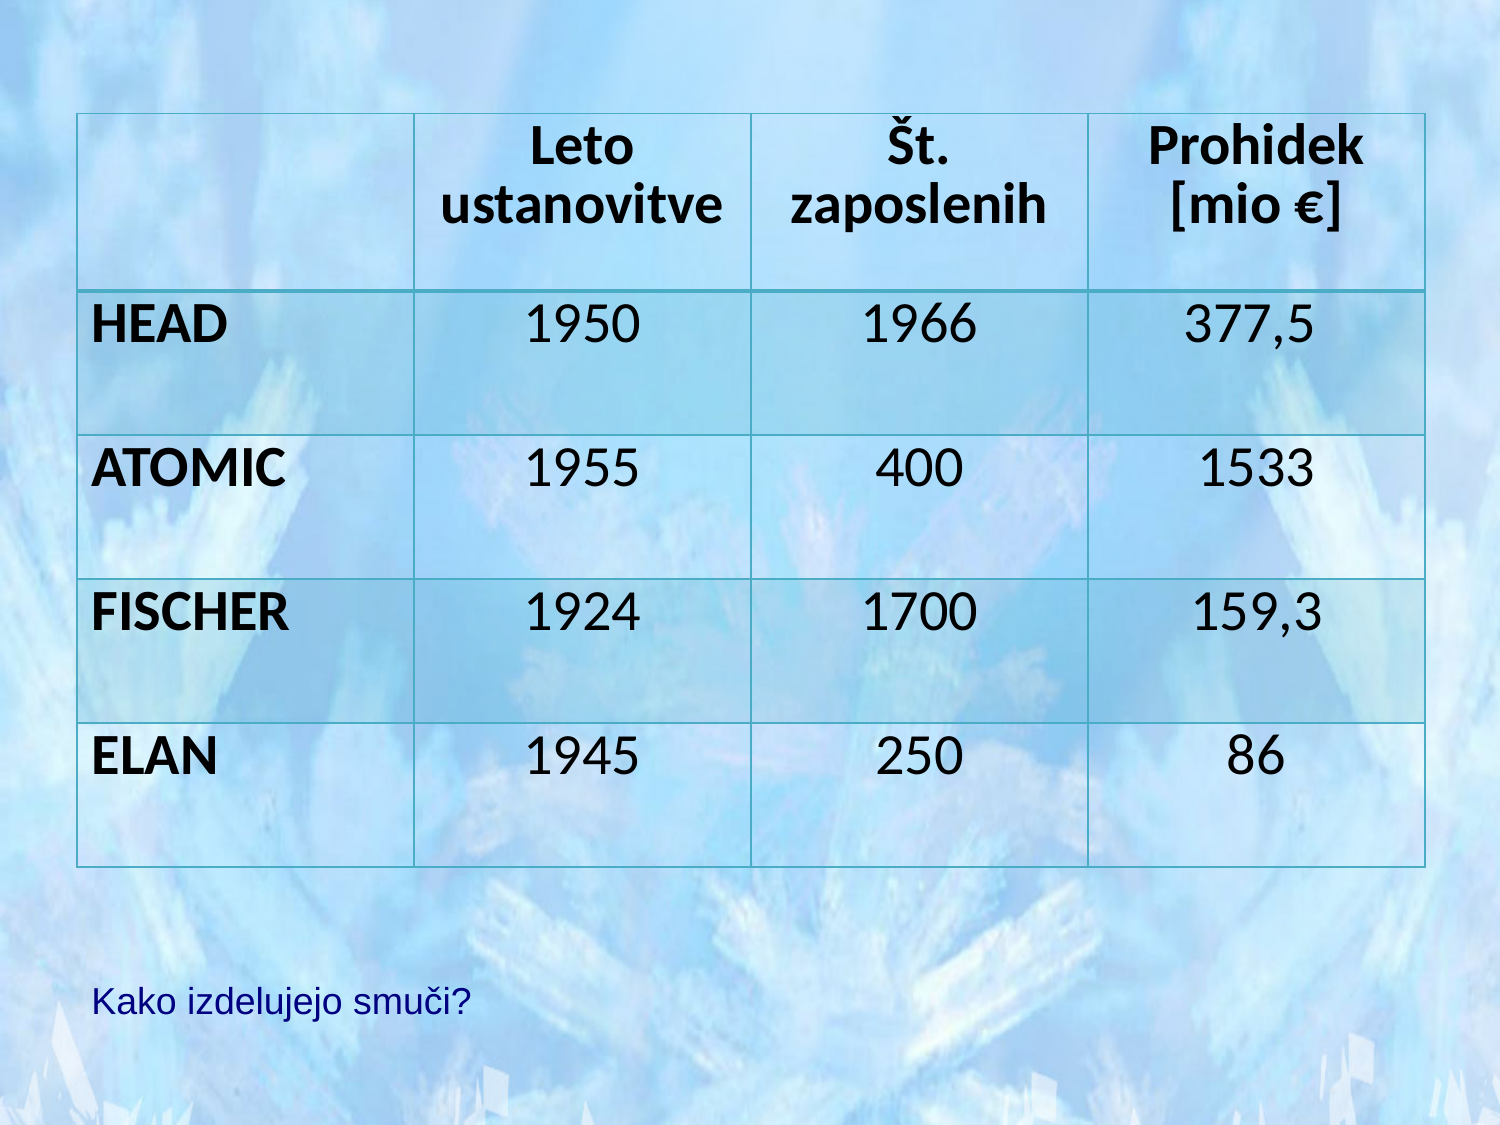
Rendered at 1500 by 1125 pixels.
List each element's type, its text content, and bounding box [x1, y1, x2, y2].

table_cell 1966 [752, 293, 1087, 434]
table_cell 1955 [415, 436, 750, 578]
table_header Leto ustanovitve [415, 114, 750, 289]
table_header Prohidek [mio €] [1089, 114, 1424, 289]
table_cell 250 [752, 724, 1087, 866]
table_cell 86 [1089, 724, 1424, 866]
table_header [78, 114, 413, 289]
table_cell ELAN [78, 724, 413, 866]
table_cell 1924 [415, 580, 750, 722]
table_cell 1533 [1089, 436, 1424, 578]
table_cell 1700 [752, 580, 1087, 722]
table_cell FISCHER [78, 580, 413, 722]
text_box Kako izdelujejo smuči? [76, 916, 1128, 1083]
table_header Št. zaposlenih [752, 114, 1087, 289]
table_cell HEAD [78, 293, 413, 434]
table_cell ATOMIC [78, 436, 413, 578]
table_cell 400 [752, 436, 1087, 578]
table_cell 159,3 [1089, 580, 1424, 722]
table_cell 377,5 [1089, 293, 1424, 434]
picture [0, 0, 1500, 1125]
table_cell 1950 [415, 293, 750, 434]
table_cell 1945 [415, 724, 750, 866]
